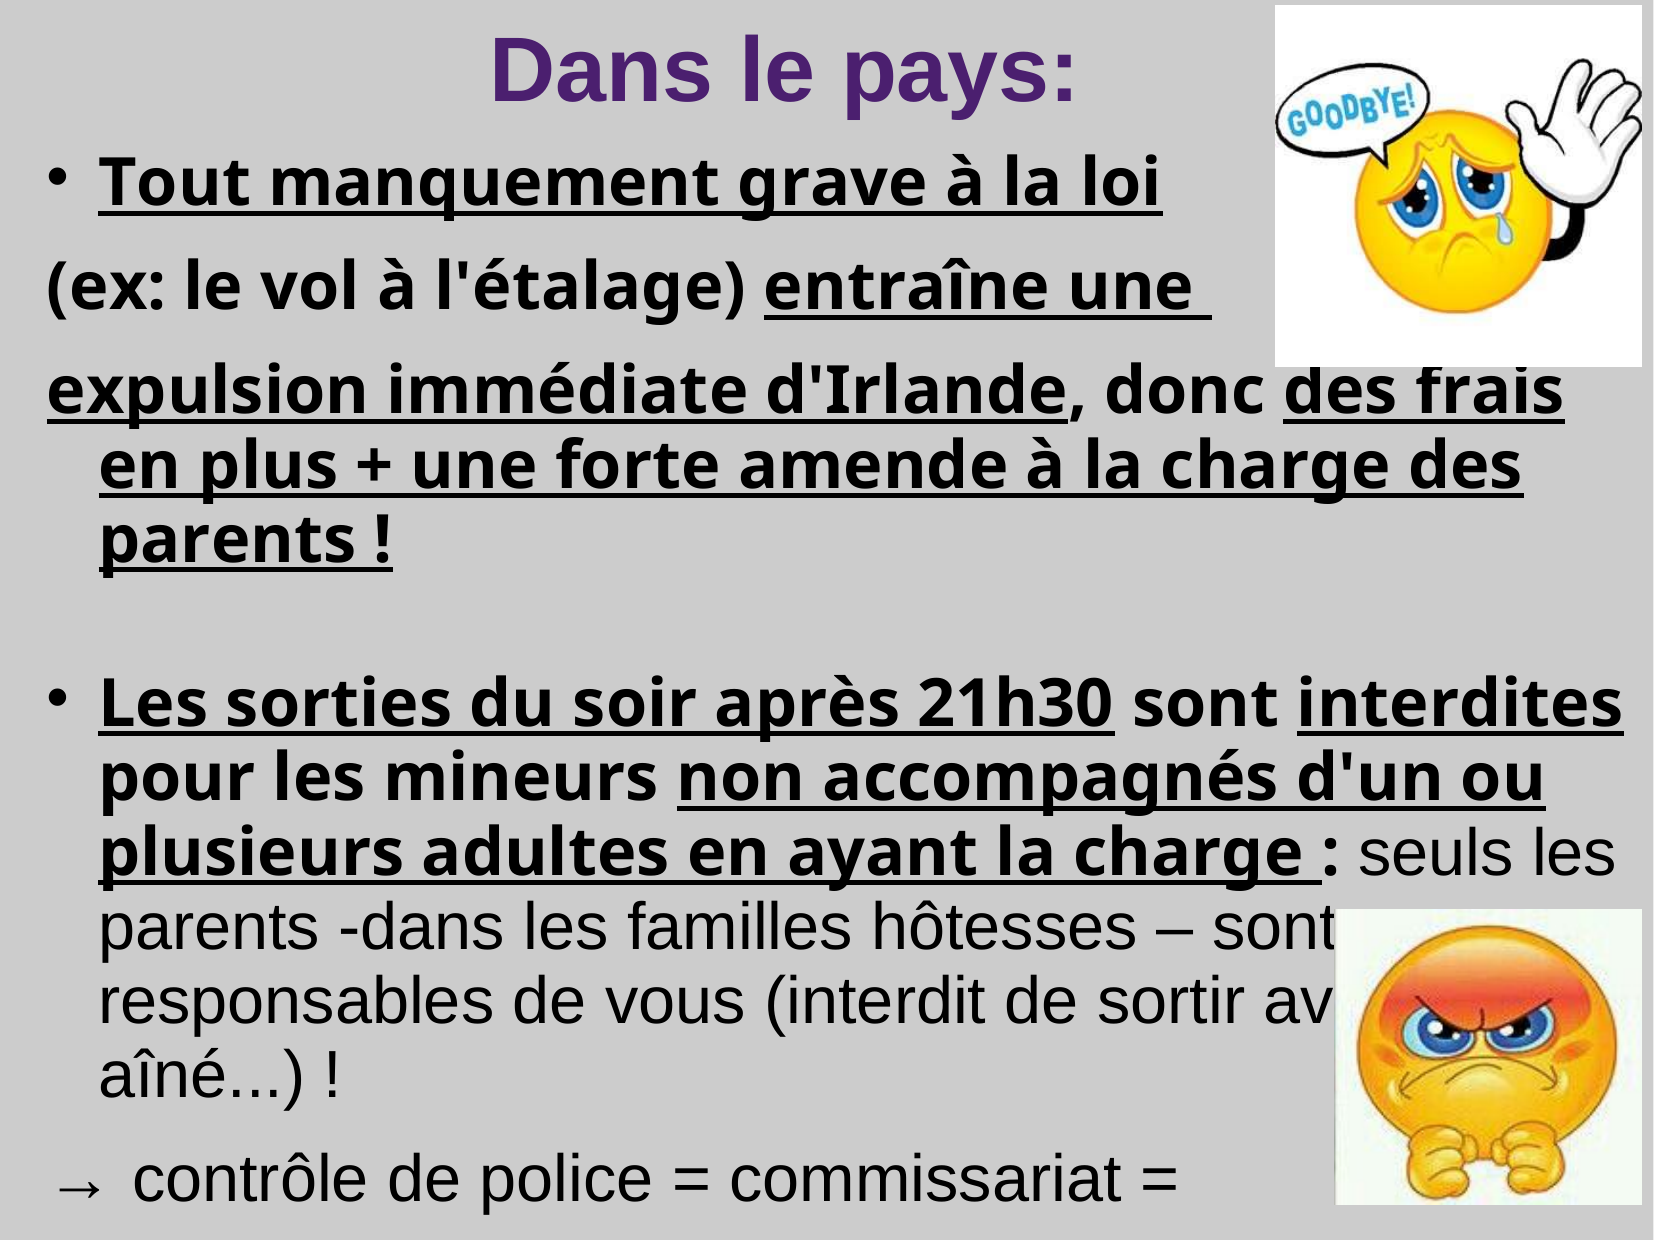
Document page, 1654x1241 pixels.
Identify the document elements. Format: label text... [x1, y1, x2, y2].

list Tout manquement grave à la loi (ex: le vol à l'étalage) entraîne une expulsion immédiate d'Irlande, donc des frais en plus + une forte amende à la charge des parents ! Les sorties du soir après 21h30 sont interdites pour les mineurs non accompagnés d'un ou plusieurs adultes en ayant la charge : seuls les parents -dans les familles hôtesses – sont responsables de vous (interdit de sortir avec le fils aîné...) ! → contrôle de police = commissariat = venue de madame Martaud = problèmes !!! [29, 141, 1624, 1152]
picture [1275, 5, 1642, 367]
title Dans le pays: [342, 5, 1229, 130]
picture [1334, 909, 1642, 1205]
